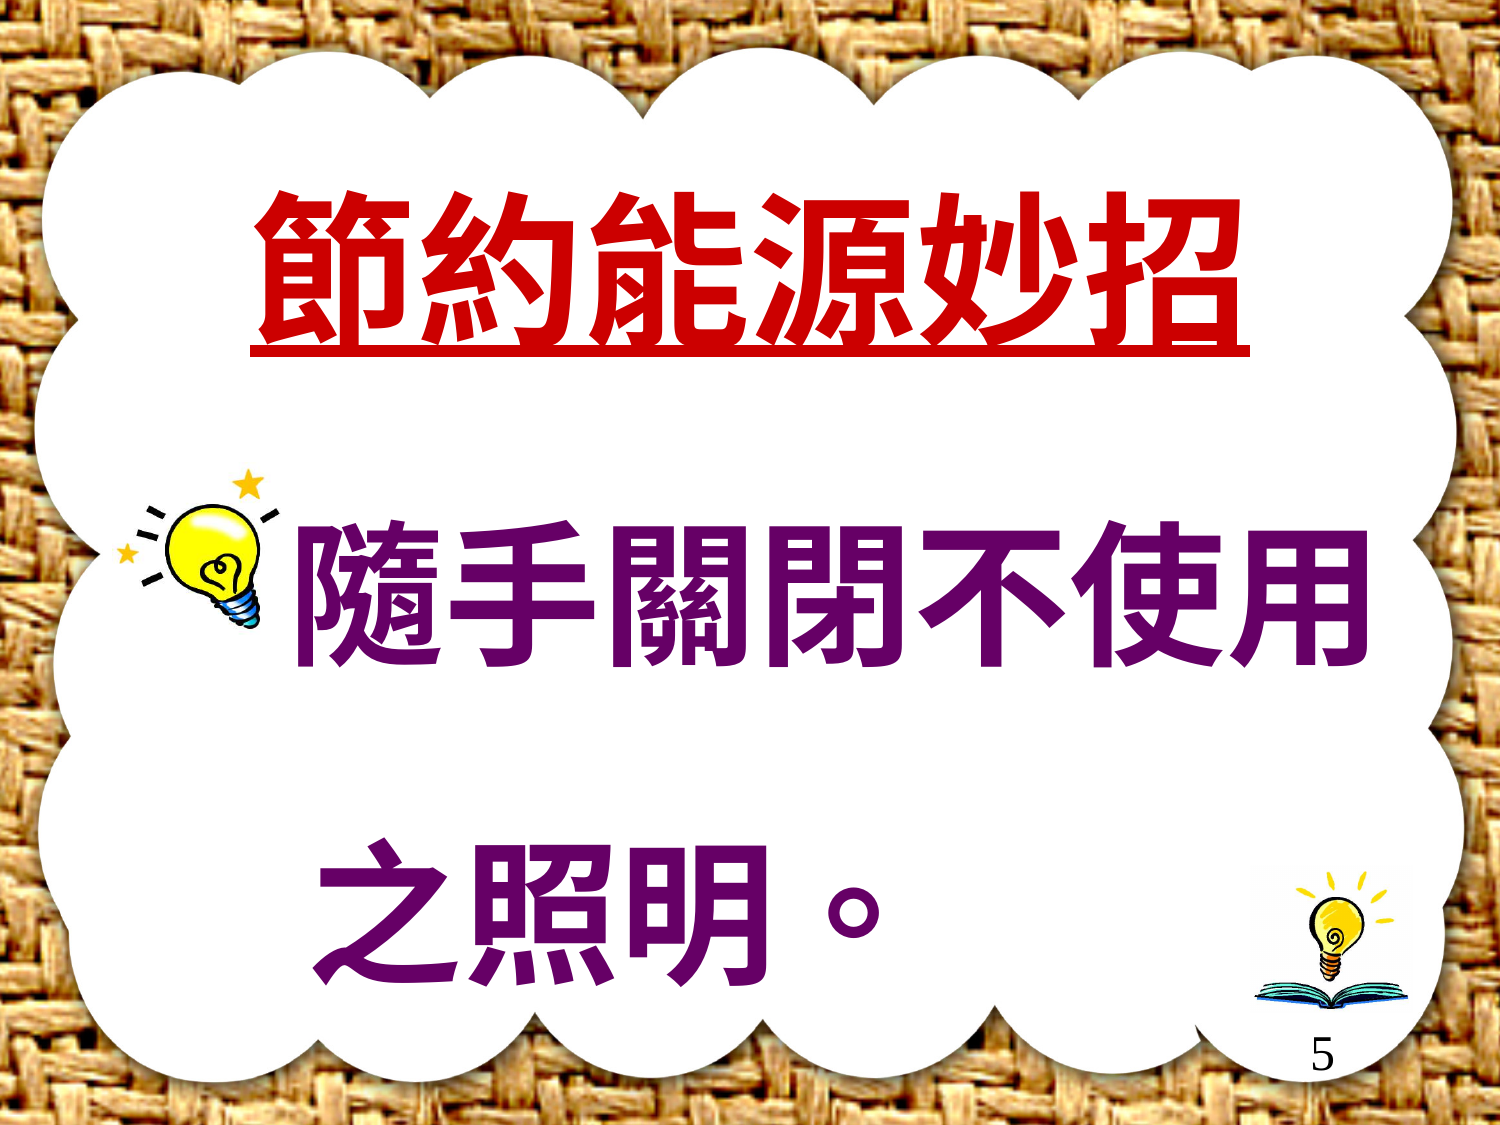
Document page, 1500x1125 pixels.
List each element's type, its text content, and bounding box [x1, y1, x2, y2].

text_box 節約能源妙招 隨手關閉不使用之照明。 [93, 118, 1407, 1013]
picture [0, 0, 1500, 1125]
chart [1407, 865, 1413, 1013]
chart [112, 462, 288, 638]
